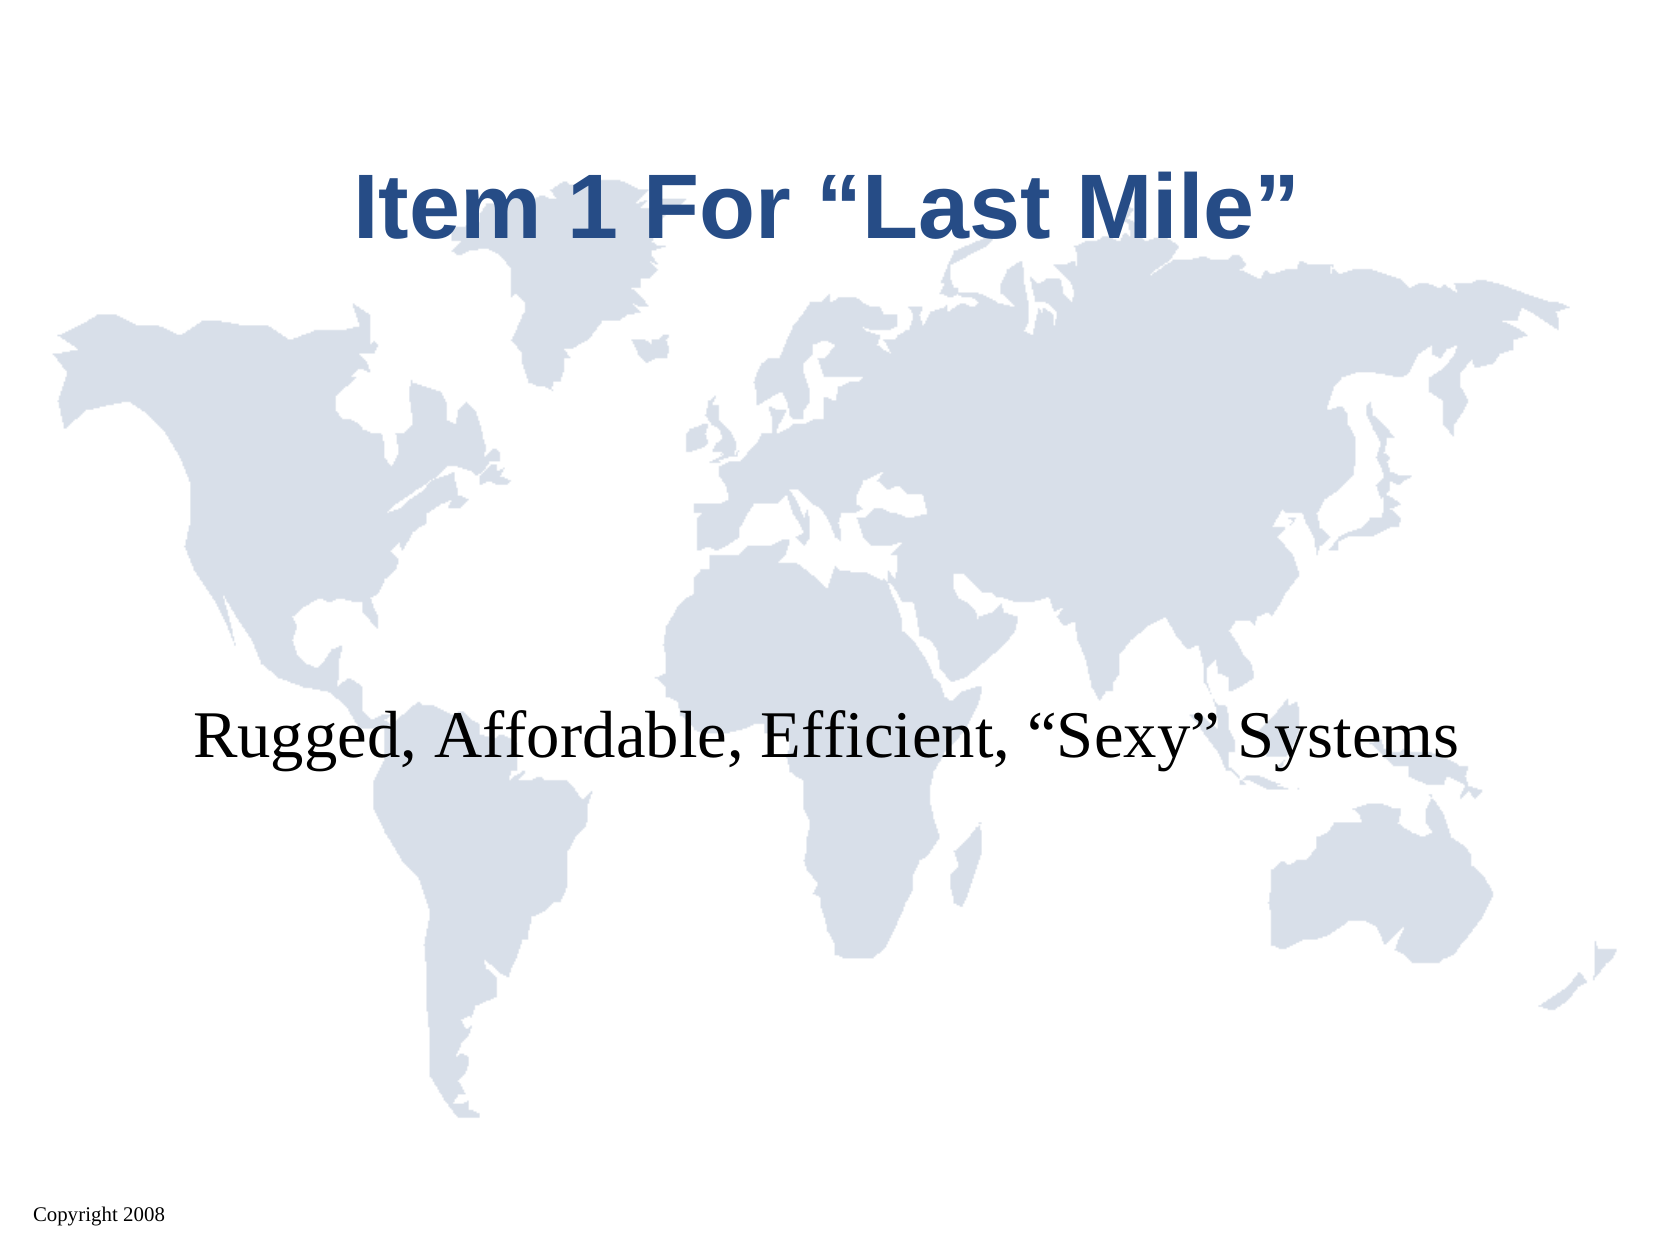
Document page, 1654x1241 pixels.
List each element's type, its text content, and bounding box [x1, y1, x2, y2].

subtitle Rugged, Affordable, Efficient, “Sexy” Systems [121, 344, 1534, 1127]
title Item 1 For “Last Mile” [121, 102, 1534, 311]
picture [28, 99, 1645, 1154]
